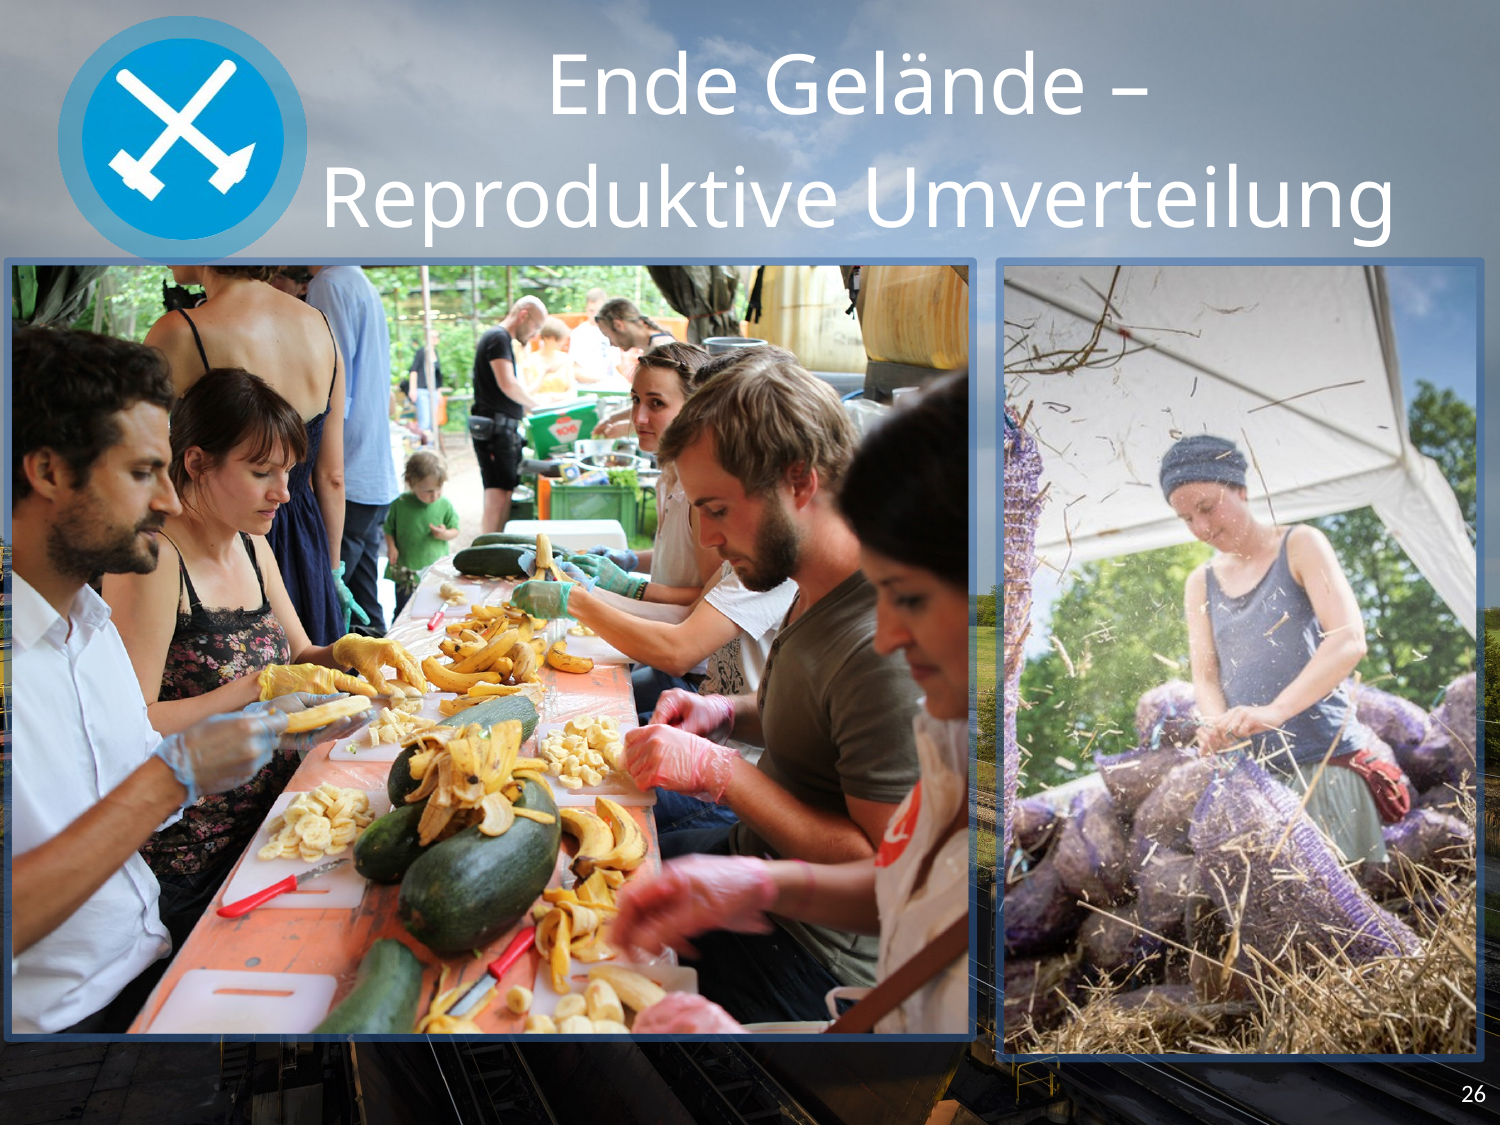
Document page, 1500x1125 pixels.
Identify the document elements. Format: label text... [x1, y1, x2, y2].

picture [1003, 265, 1477, 1054]
picture [0, 0, 1500, 1125]
picture [11, 265, 969, 1034]
title Ende Gelände – Reproduktive Umverteilung [242, 0, 1477, 330]
picture [109, 60, 242, 201]
